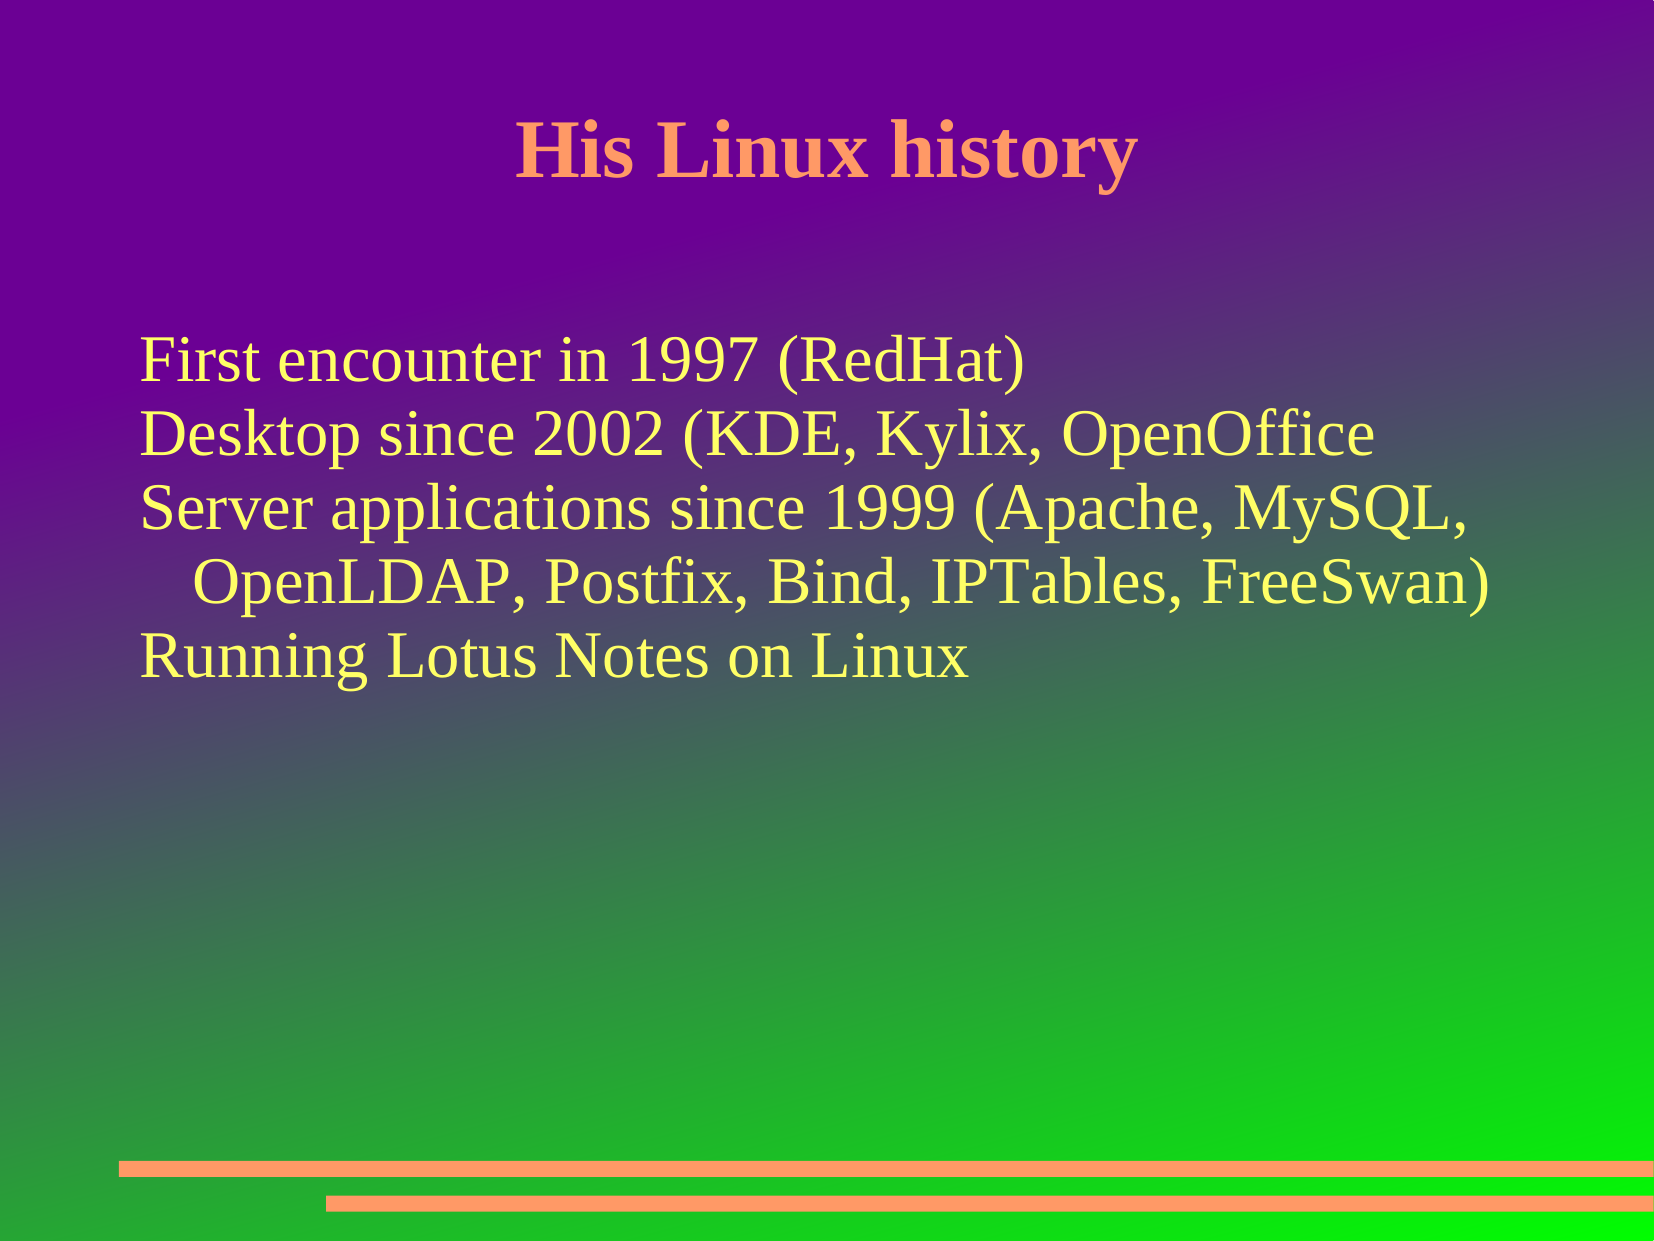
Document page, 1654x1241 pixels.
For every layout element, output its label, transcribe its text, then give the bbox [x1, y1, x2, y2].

title His Linux history [121, 46, 1534, 254]
list First encounter in 1997 (RedHat) Desktop since 2002 (KDE, Kylix, OpenOffice Server applications since 1999 (Apache, MySQL, OpenLDAP, Postfix, Bind, IPTables, FreeSwan) Running Lotus Notes on Linux [121, 322, 1561, 1133]
